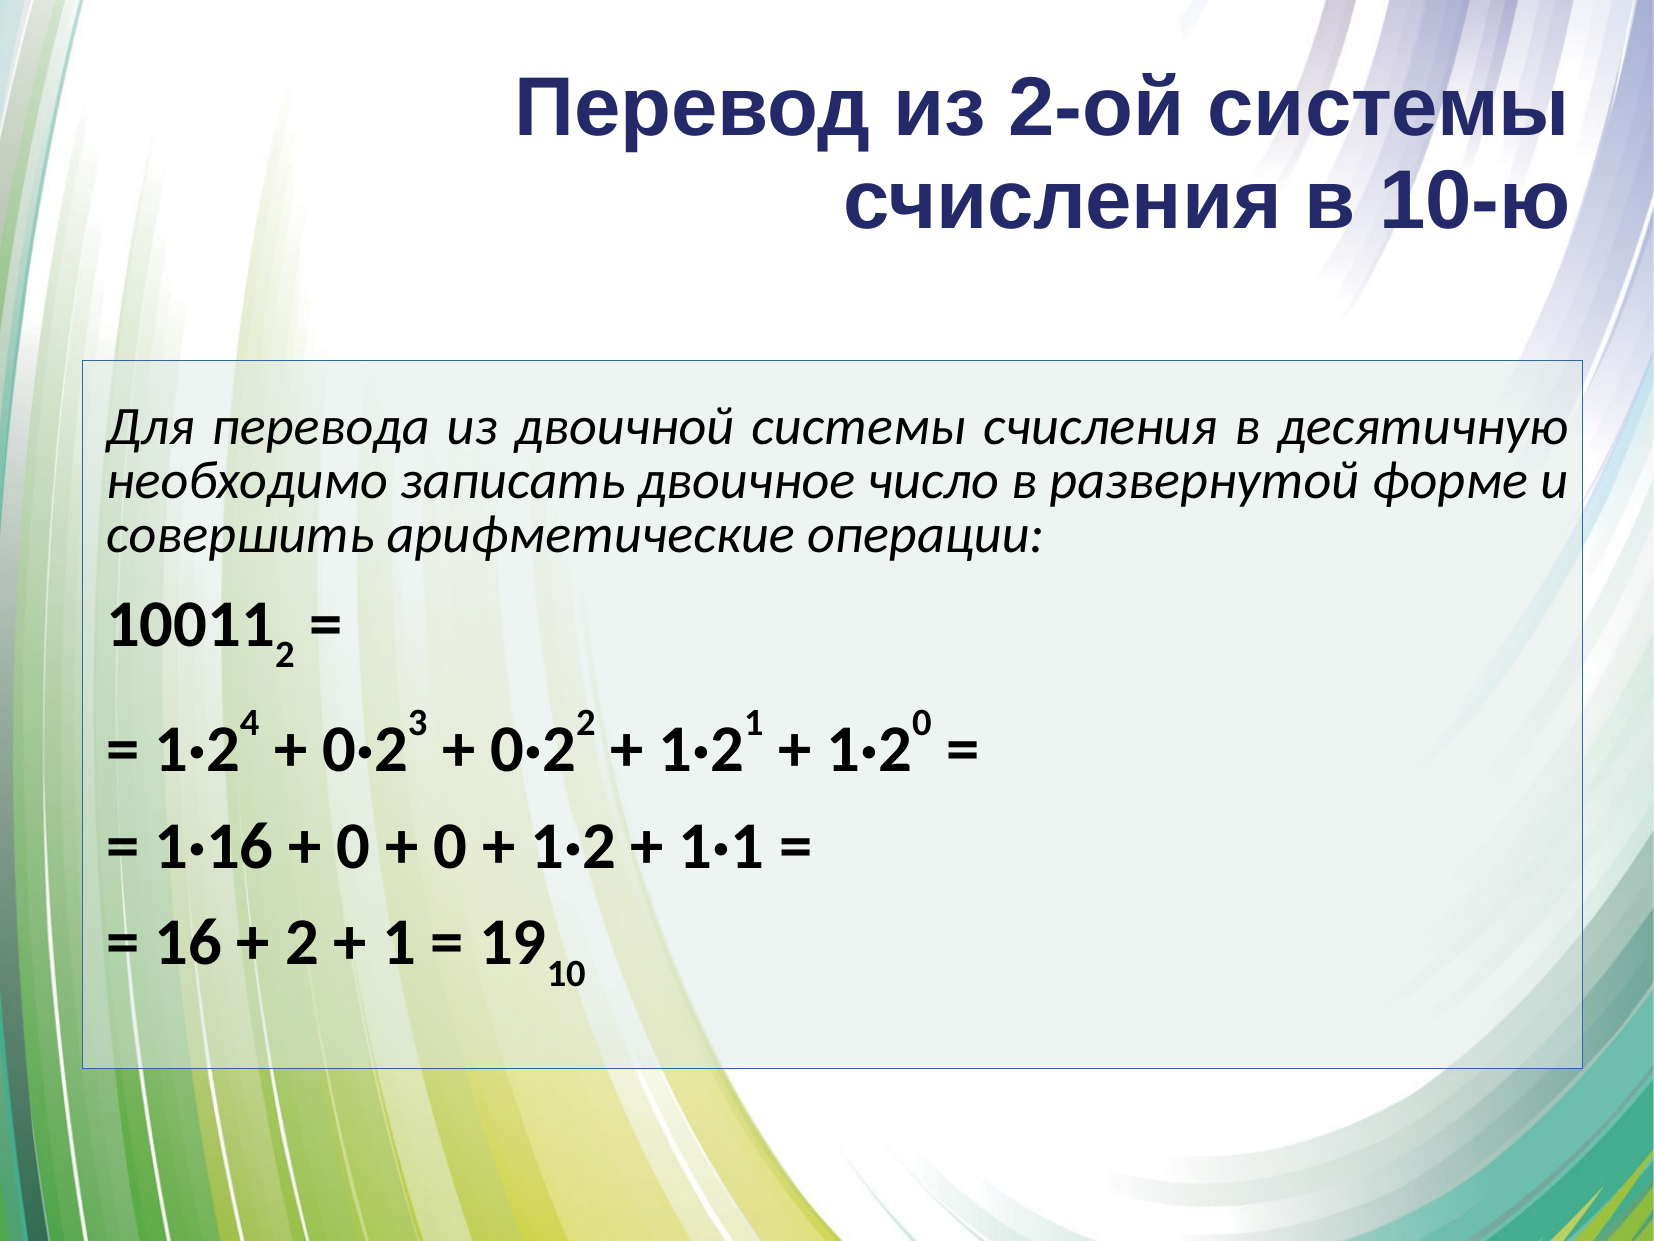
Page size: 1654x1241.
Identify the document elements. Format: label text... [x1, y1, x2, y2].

list Для перевода из двоичной системы счисления в десятичную необходимо записать двоичное число в развернутой форме и совершить арифметические операции: 100112 = = 1·24 + 0·23 + 0·22 + 1·21 + 1·20 = = 1·16 + 0 + 0 + 1·2 + 1·1 = = 16 + 2 + 1 = 1910 [106, 403, 1571, 1146]
title Перевод из 2-ой системы счисления в 10-ю [82, 57, 1571, 249]
text_box [82, 360, 1583, 1069]
picture [0, 0, 1654, 1241]
